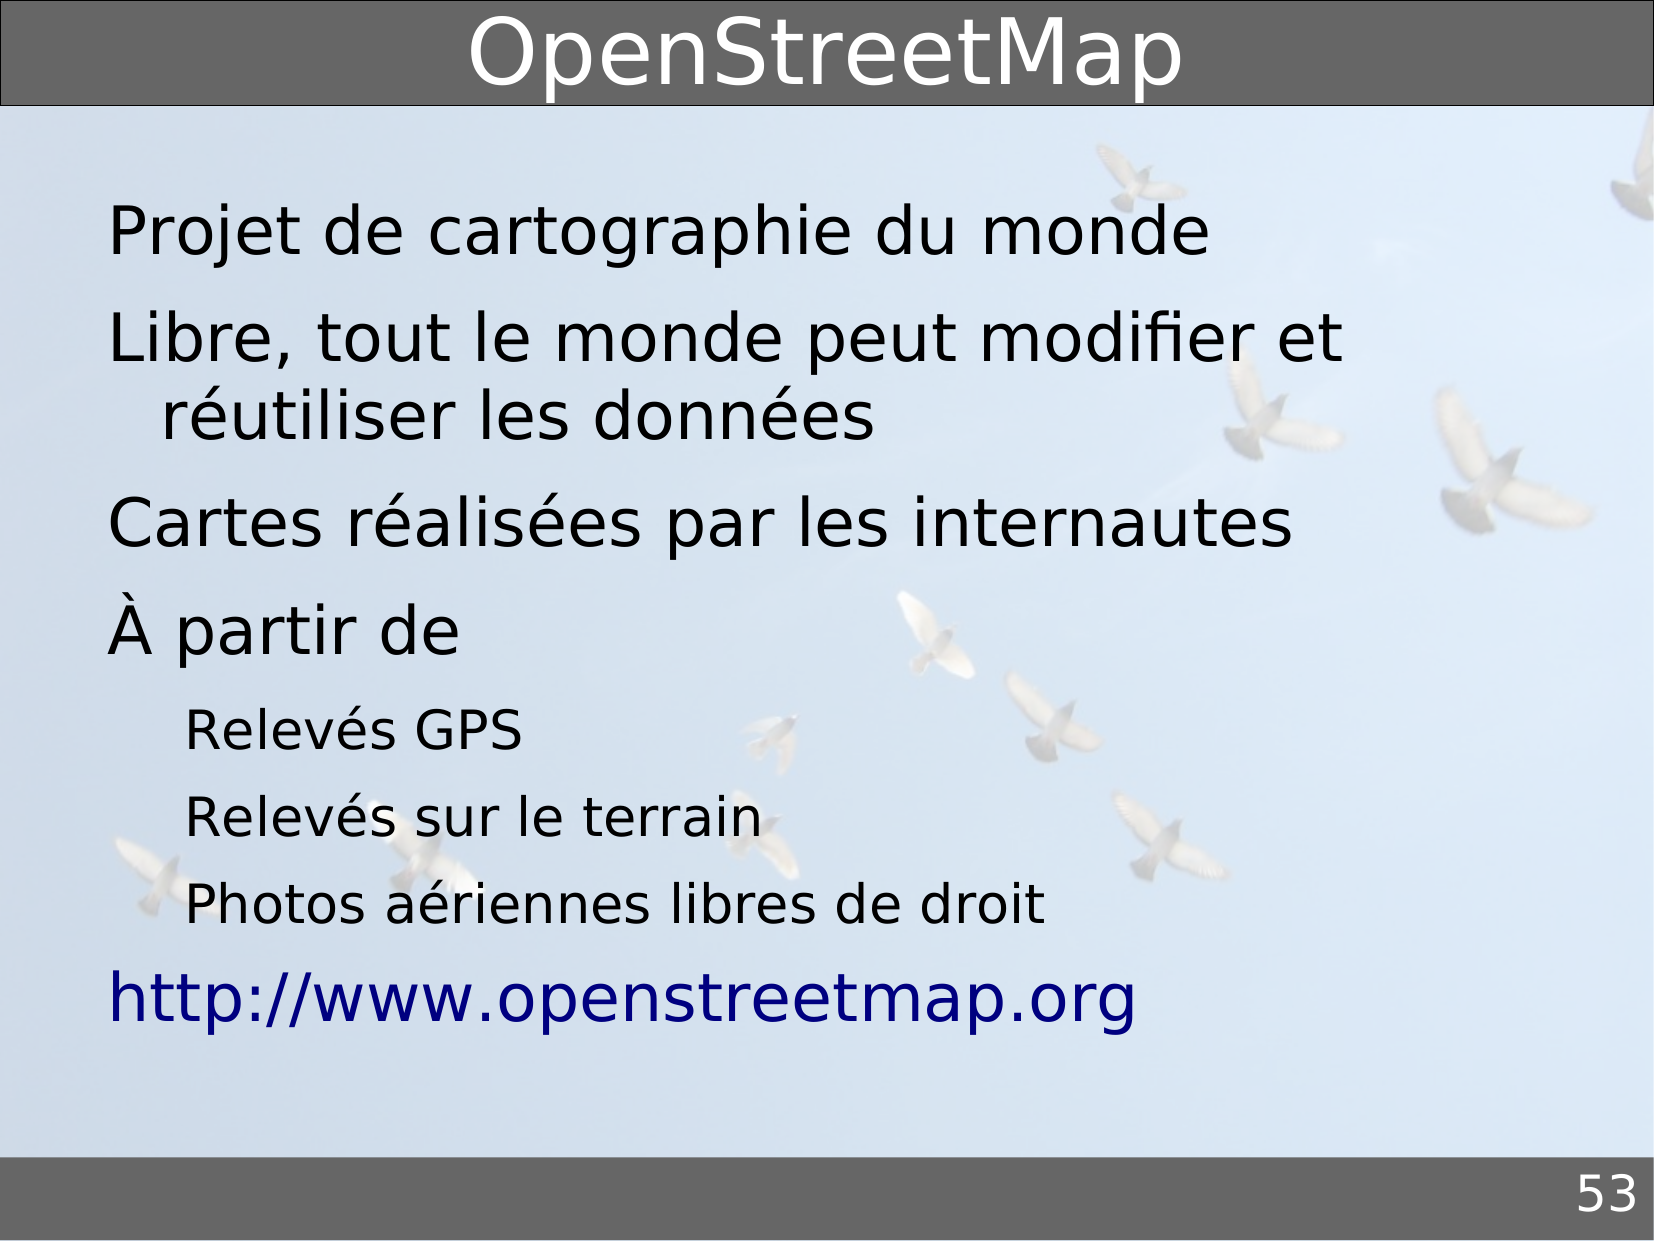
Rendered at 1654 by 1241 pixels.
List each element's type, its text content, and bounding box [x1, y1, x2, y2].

title OpenStreetMap [0, 0, 1654, 107]
list Projet de cartographie du monde Libre, tout le monde peut modifier et réutiliser les données Cartes réalisées par les internautes À partir de Relevés GPS Relevés sur le terrain Photos aériennes libres de droit http://www.openstreetmap.org [89, 192, 1578, 1066]
